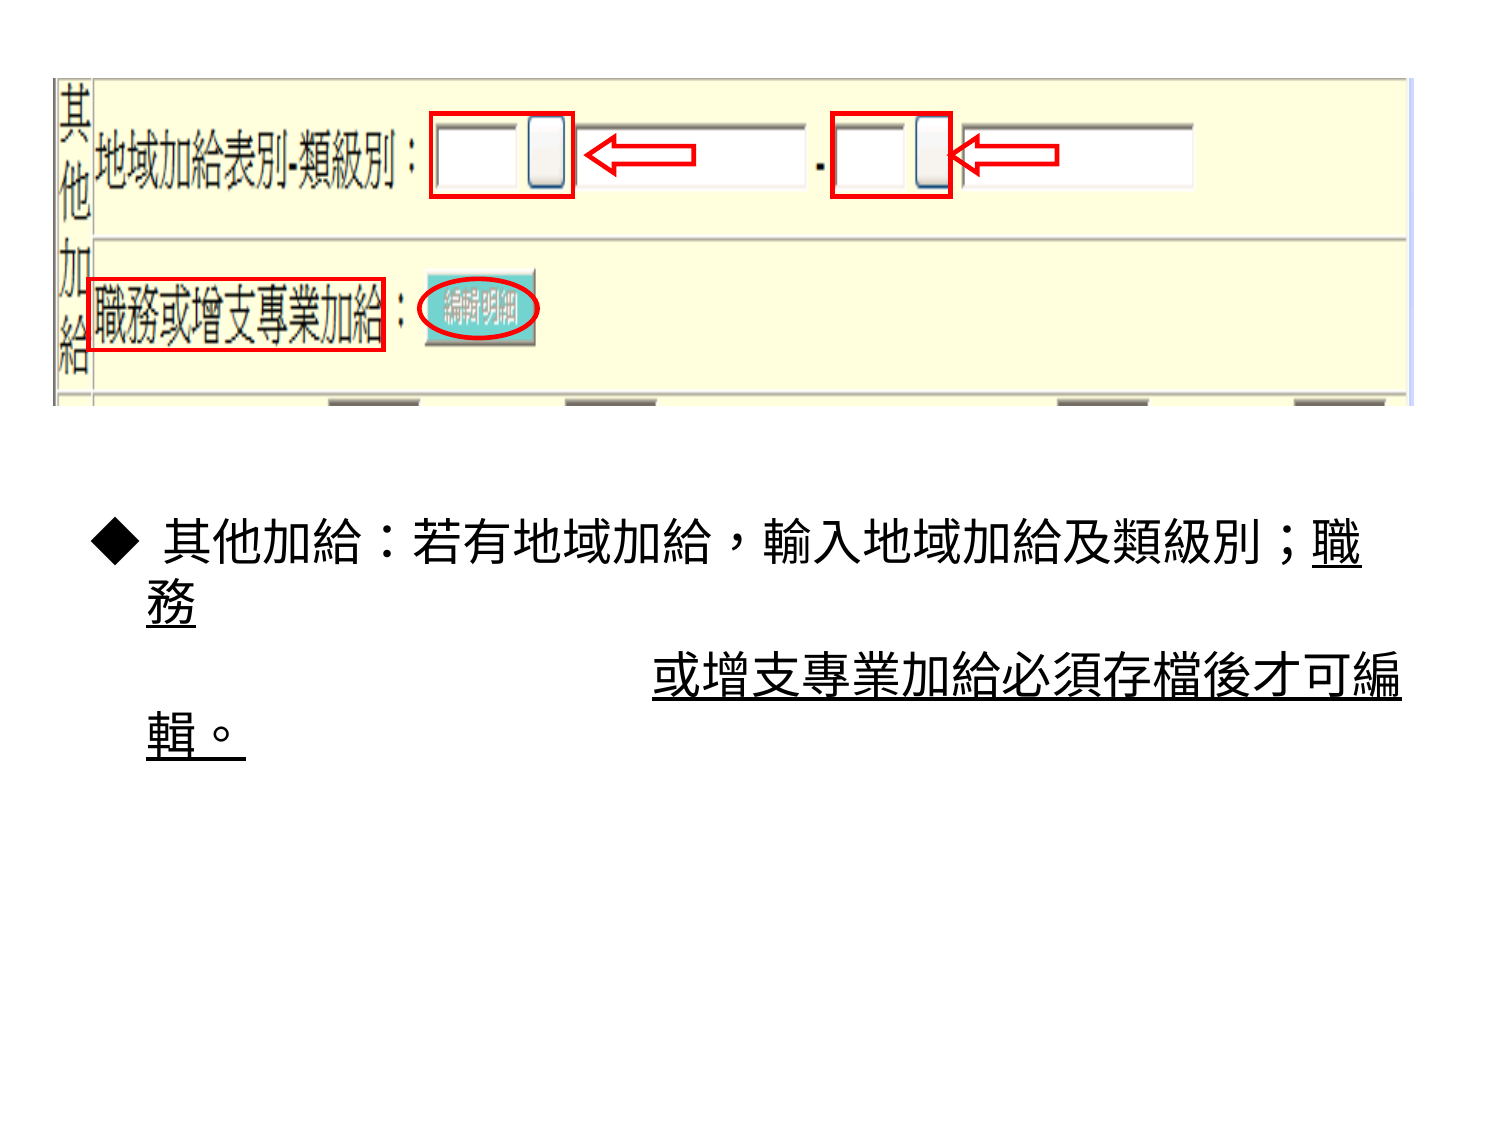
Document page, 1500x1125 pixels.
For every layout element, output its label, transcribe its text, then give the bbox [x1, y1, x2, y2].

text_box [419, 278, 538, 339]
list ◆其他加給：若有地域加給，輸入地域加給及類級別；職務 或增支專業加給必須存檔後才可編輯。 [75, 503, 1426, 1005]
text_box [832, 113, 1058, 197]
text_box [88, 278, 384, 351]
picture [53, 78, 1414, 406]
text_box [587, 137, 694, 173]
text_box [430, 113, 573, 197]
